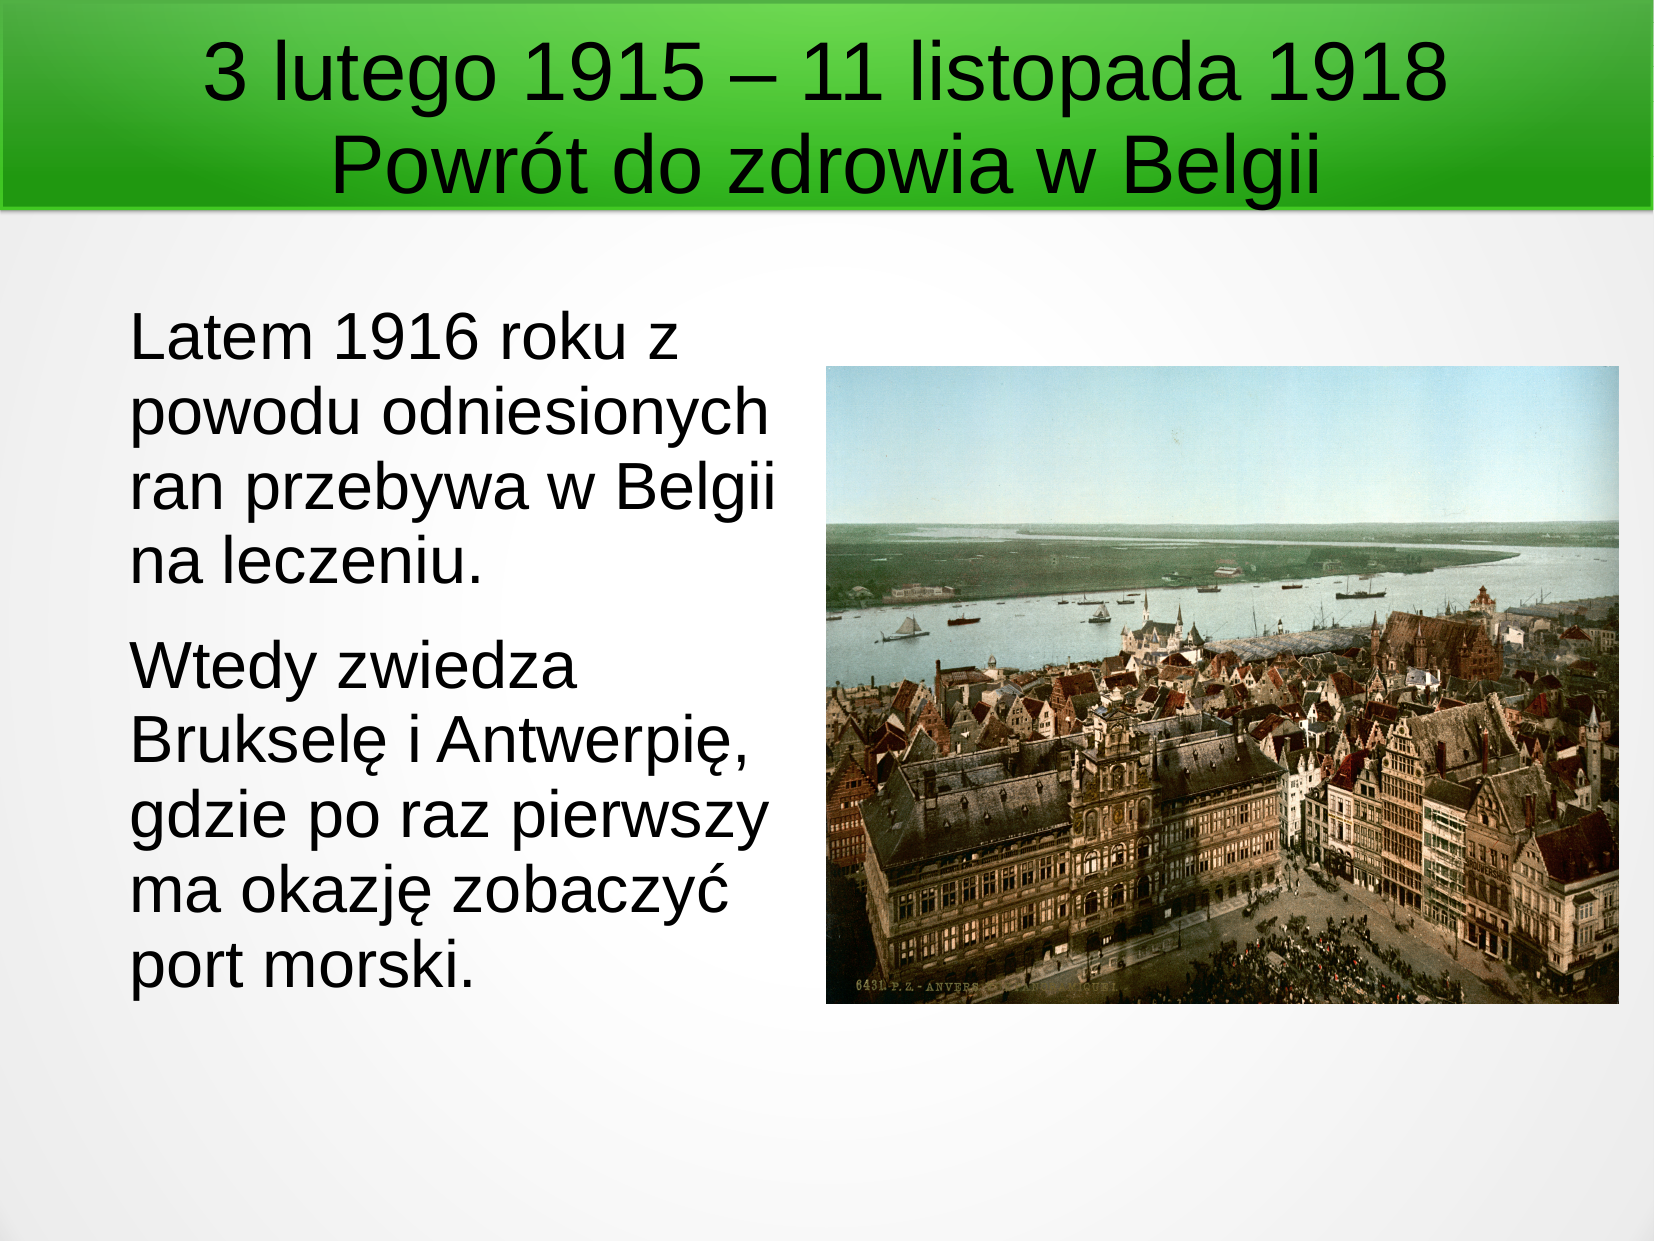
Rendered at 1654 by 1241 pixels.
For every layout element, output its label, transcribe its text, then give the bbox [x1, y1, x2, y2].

picture [826, 366, 1619, 1004]
title 3 lutego 1915 – 11 listopada 1918 Powrót do zdrowia w Belgii [82, 24, 1571, 212]
list Latem 1916 roku z powodu odniesionych ran przebywa w Belgii na leczeniu. Wtedy zwiedza Brukselę i Antwerpię, gdzie po raz pierwszy ma okazję zobaczyć port morski. [58, 299, 785, 1019]
